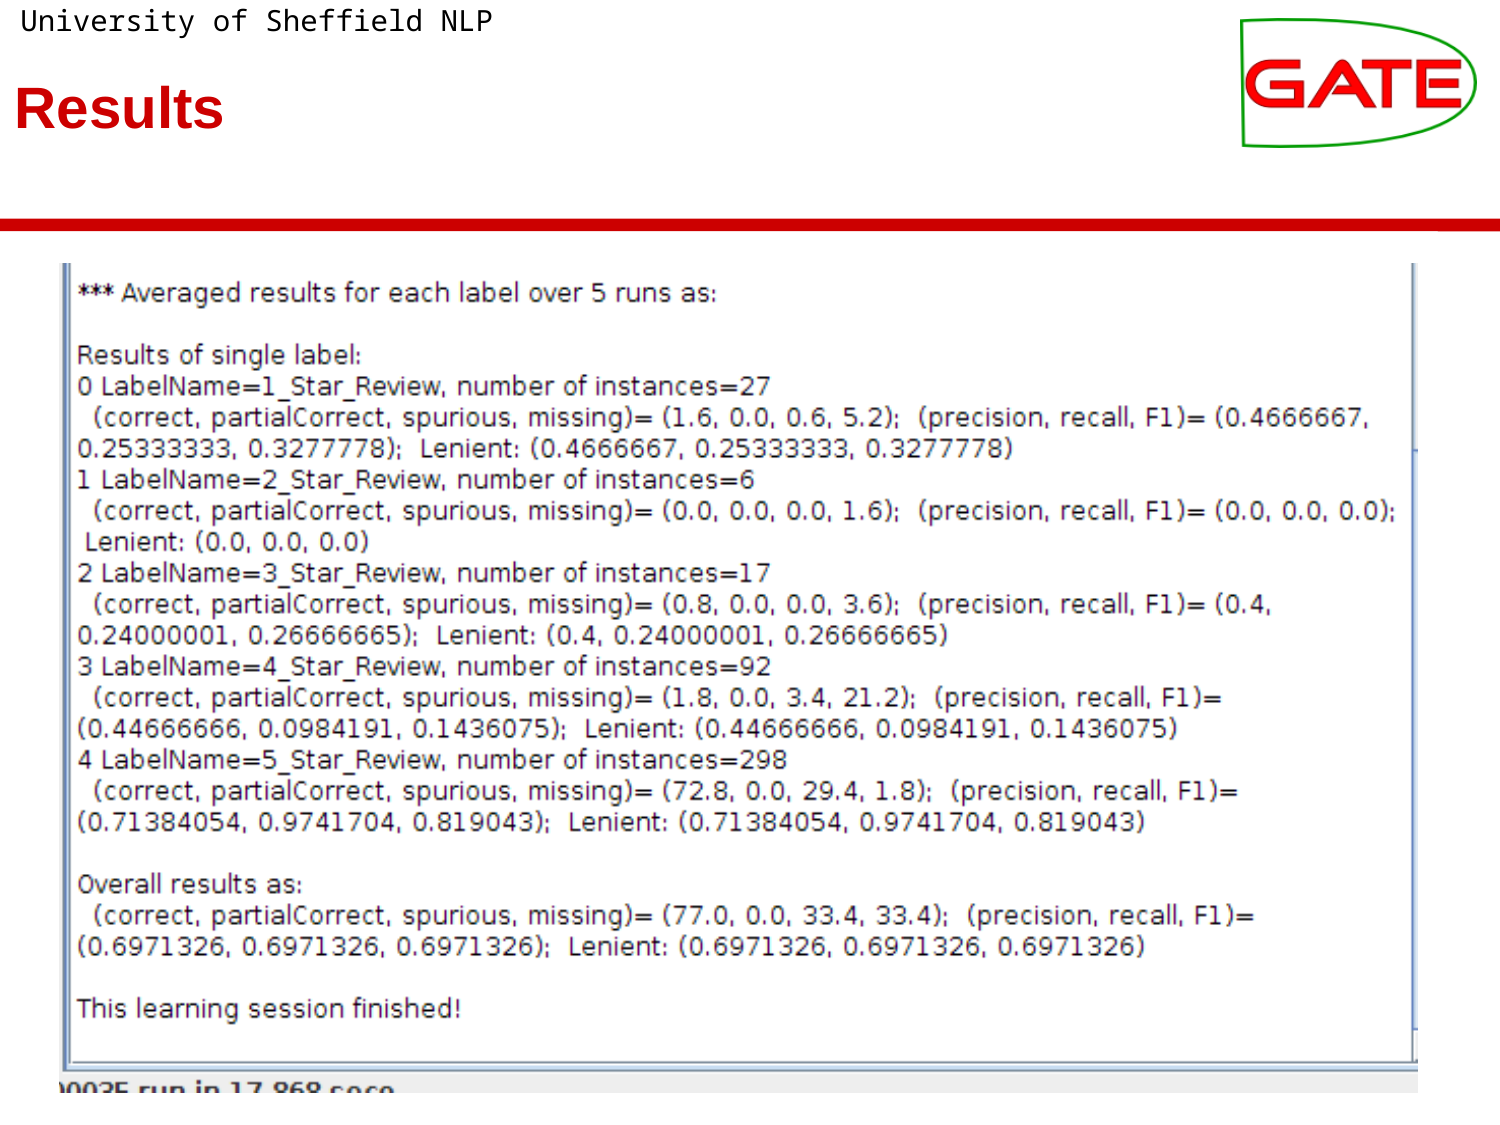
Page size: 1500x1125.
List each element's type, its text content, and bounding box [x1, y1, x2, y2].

picture [59, 263, 1418, 1093]
picture [1240, 18, 1477, 148]
title Results [0, 4, 1239, 213]
list [29, 265, 1477, 1125]
